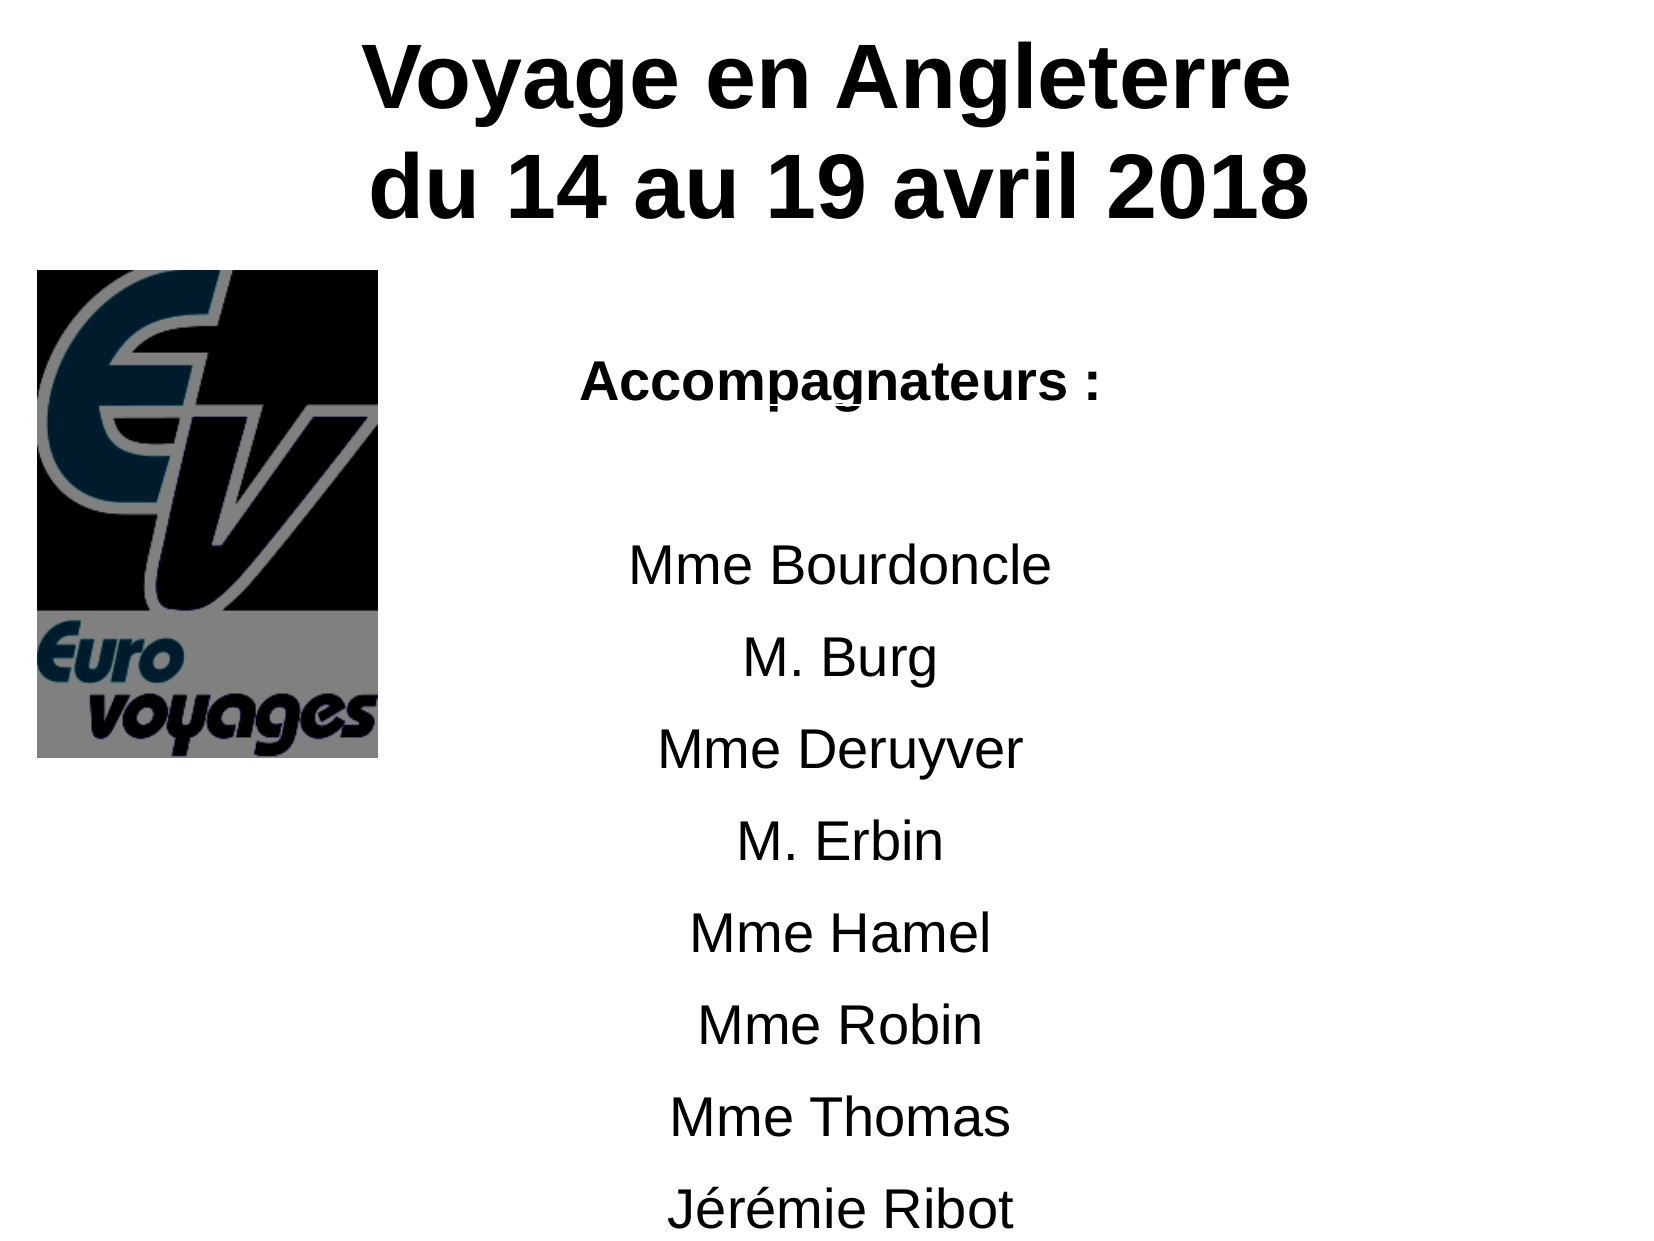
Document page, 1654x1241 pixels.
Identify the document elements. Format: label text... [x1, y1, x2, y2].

picture [37, 270, 378, 758]
text_box Accompagnateurs : Mme Bourdoncle M. Burg Mme Deruyver M. Erbin Mme Hamel Mme Robin Mme Thomas Jérémie Ribot [63, 344, 1618, 1240]
text_box Voyage en Angleterre du 14 au 19 avril 2018 [37, 23, 1618, 231]
